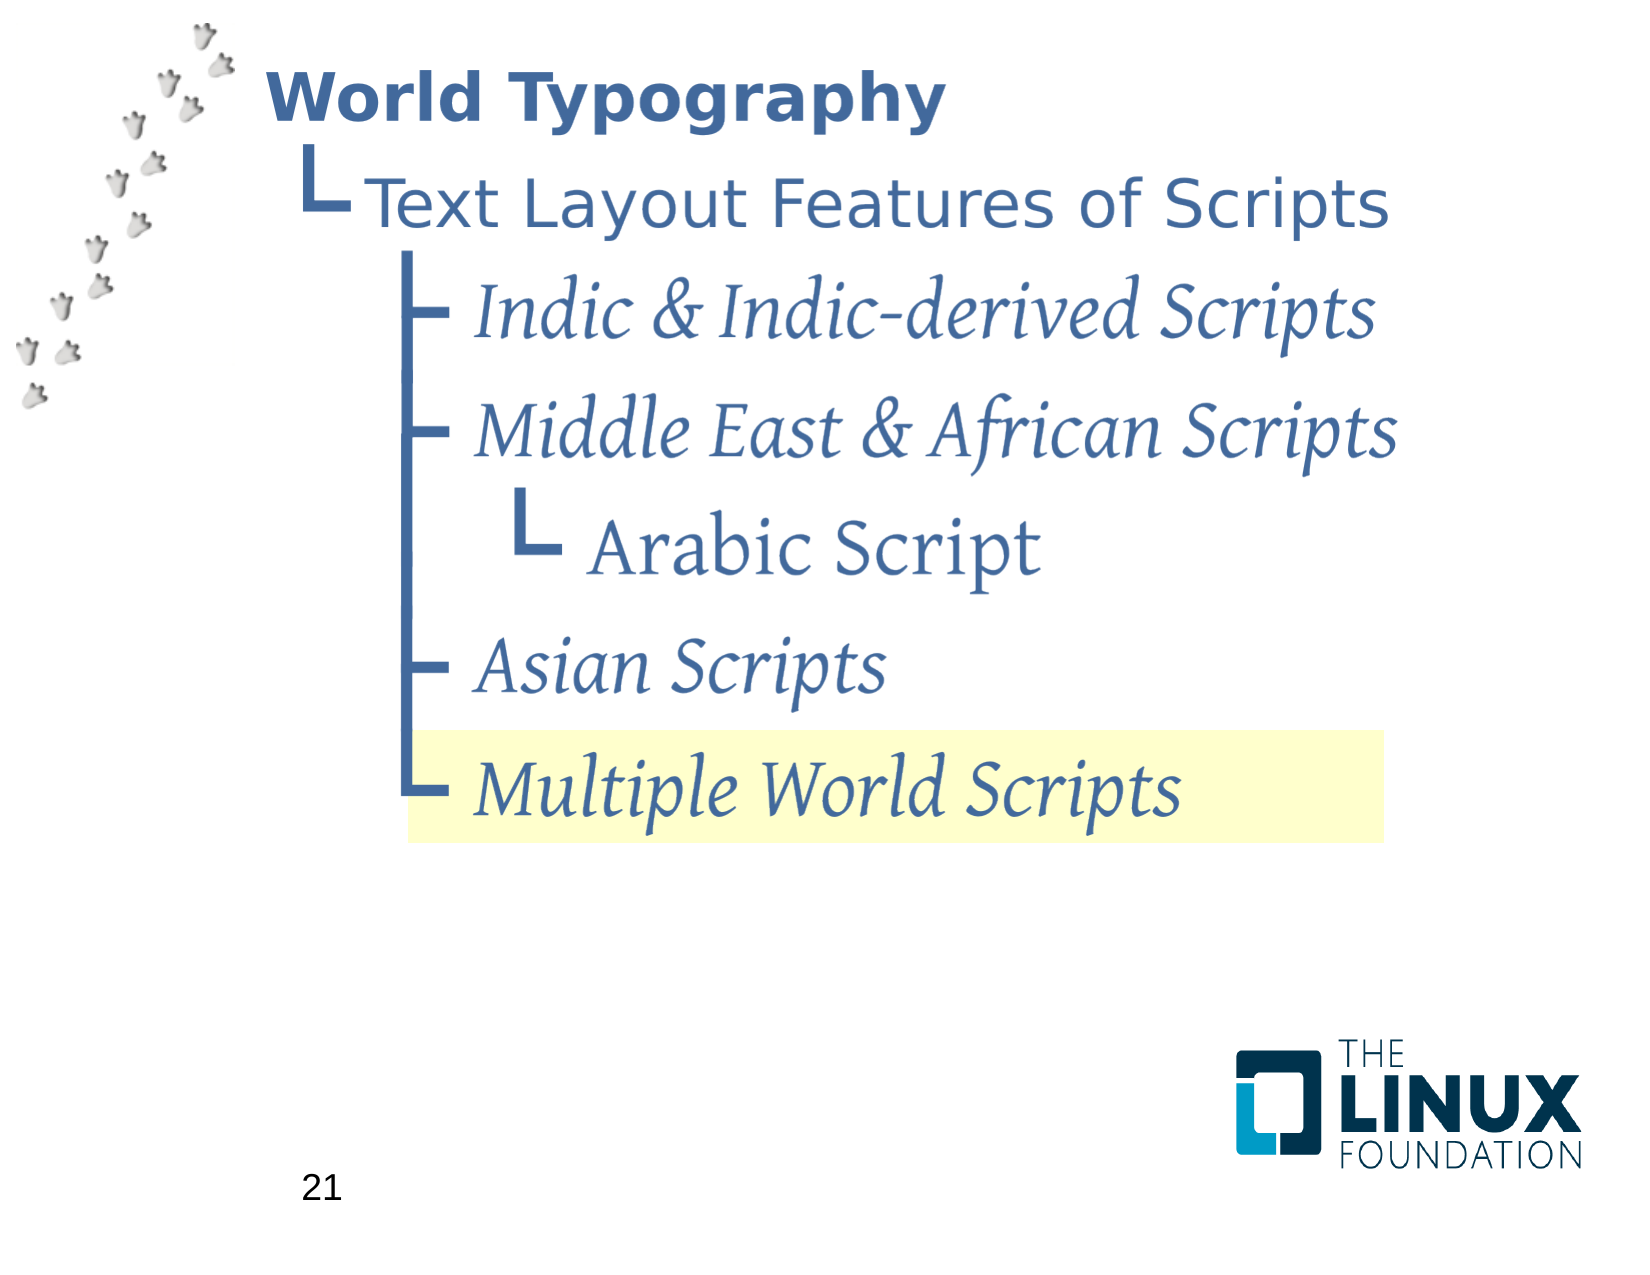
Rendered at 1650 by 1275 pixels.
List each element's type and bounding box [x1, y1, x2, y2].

picture [266, 70, 1398, 836]
picture [1216, 1012, 1613, 1200]
picture [16, 23, 235, 430]
text_box [408, 836, 1384, 843]
